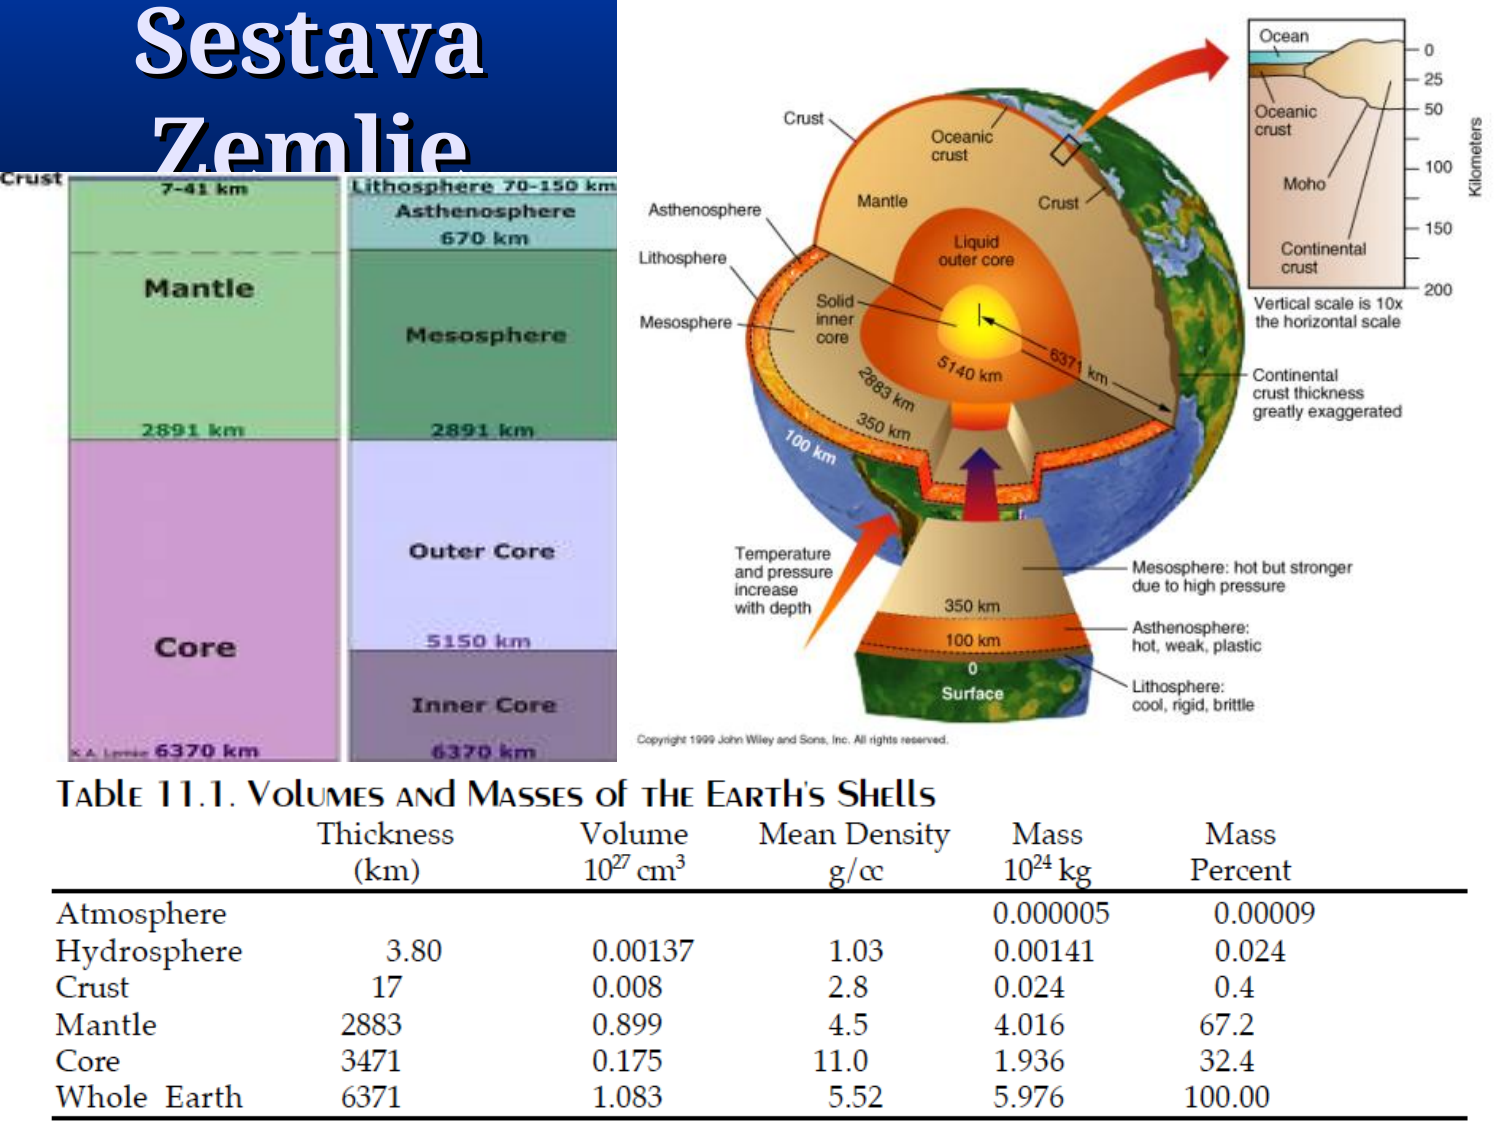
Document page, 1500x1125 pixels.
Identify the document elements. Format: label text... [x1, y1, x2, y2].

title Sestava Zemlje [0, 0, 617, 172]
picture [0, 0, 1500, 1125]
